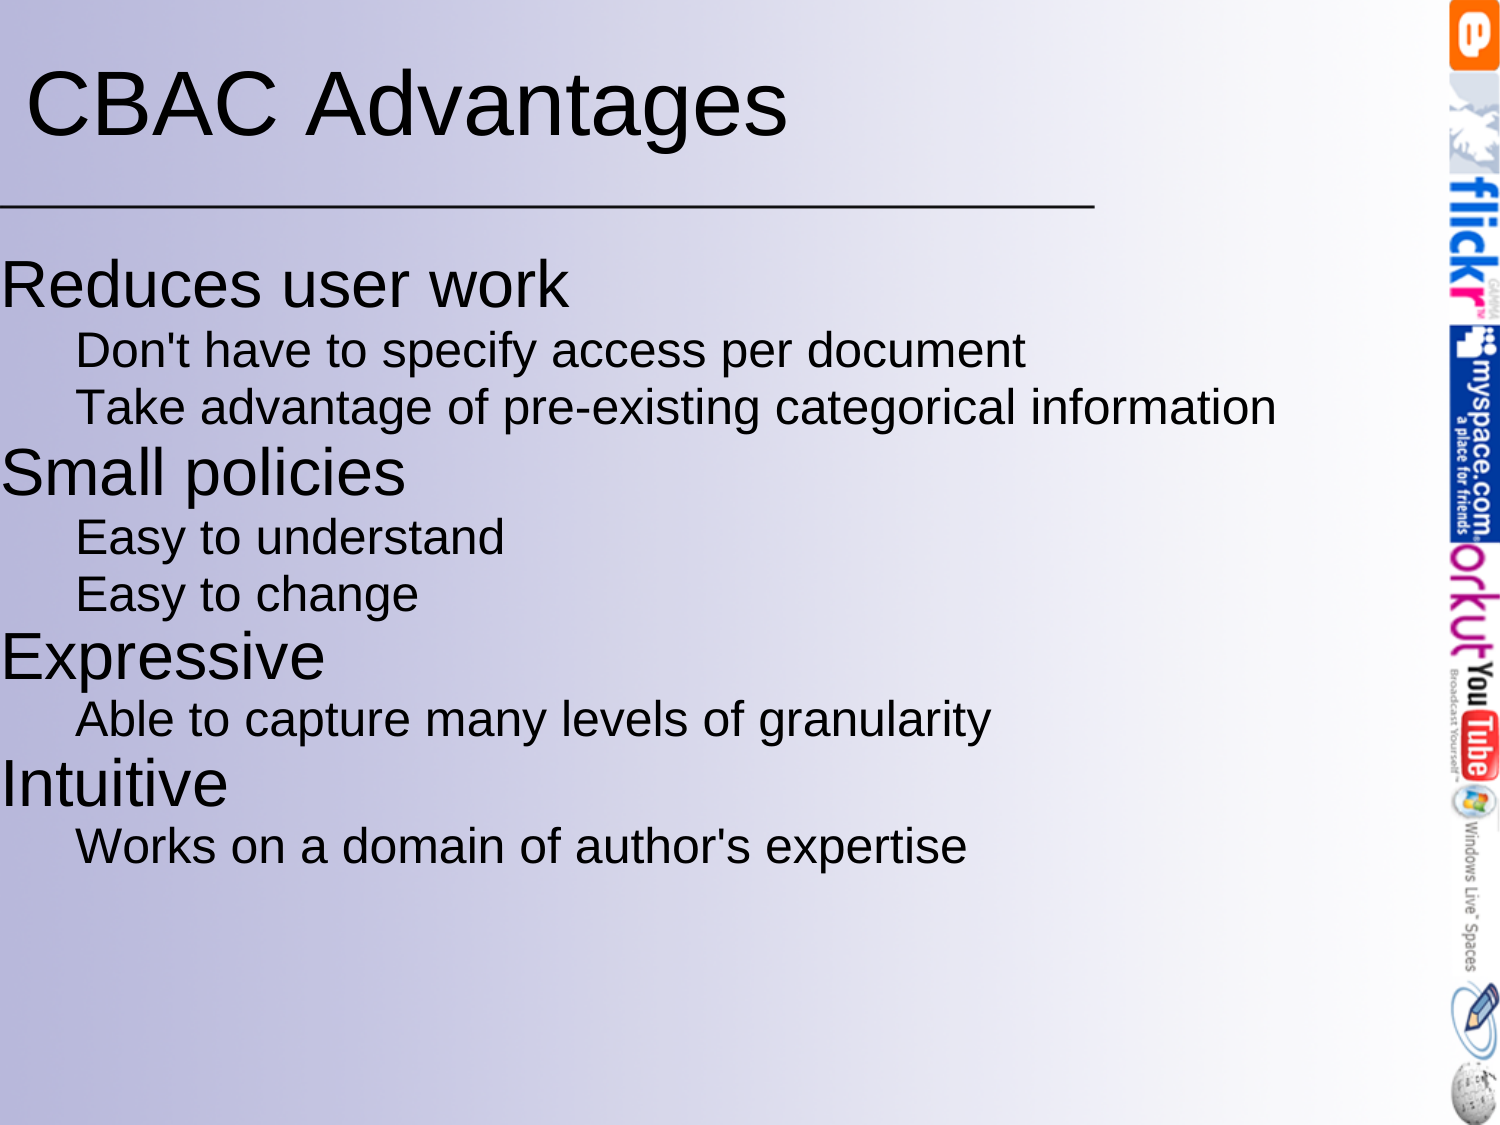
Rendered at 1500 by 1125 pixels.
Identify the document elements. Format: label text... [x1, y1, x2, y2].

title CBAC Advantages [0, 44, 1350, 181]
list Reduces user work Don't have to specify access per document Take advantage of pre-existing categorical information Small policies Easy to understand Easy to change Expressive Able to capture many levels of granularity Intuitive Works on a domain of author's expertise [0, 262, 1350, 991]
picture [0, 0, 1500, 1125]
